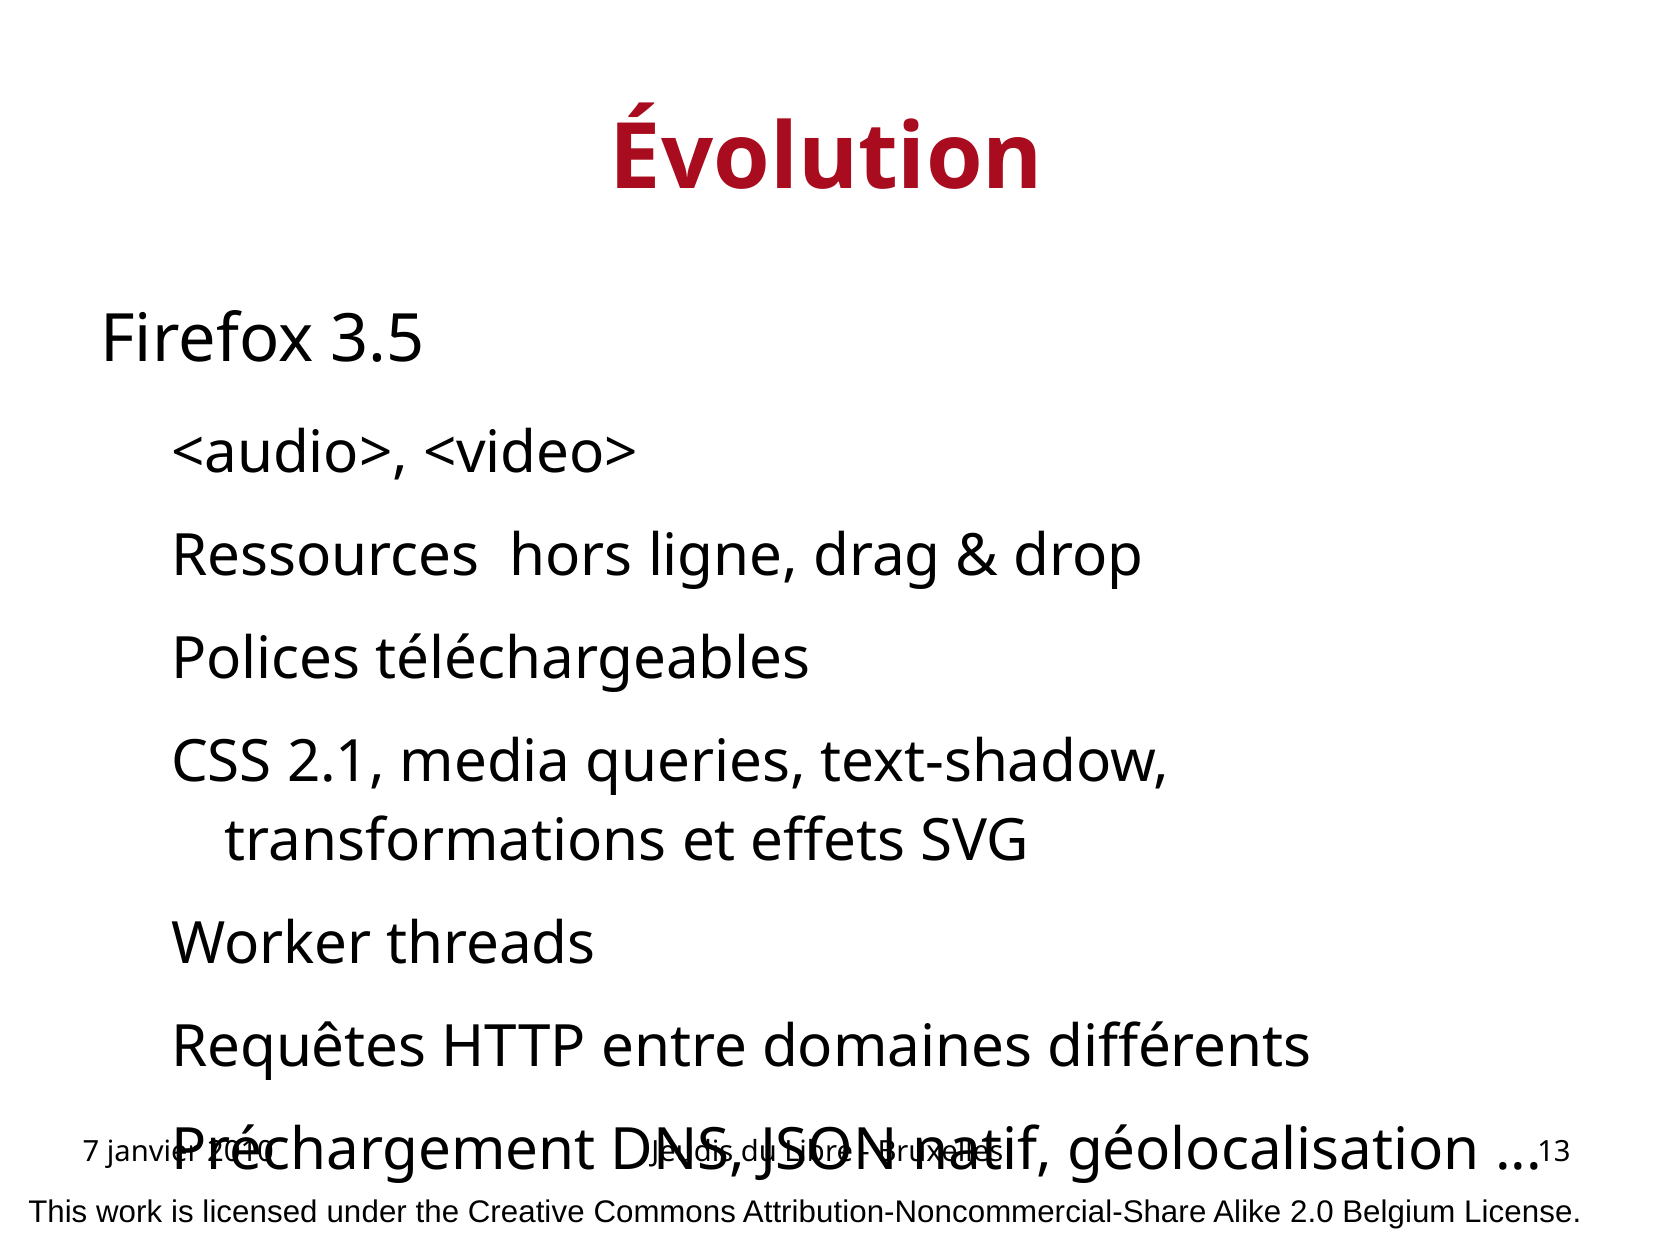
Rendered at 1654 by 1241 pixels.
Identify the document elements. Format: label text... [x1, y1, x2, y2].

list Firefox 3.5 <audio>, <video> Ressources hors ligne, drag & drop Polices téléchargeables CSS 2.1, media queries, text-shadow, transformations et effets SVG Worker threads Requêtes HTTP entre domaines différents Préchargement DNS, JSON natif, géolocalisation ... [82, 290, 1571, 1149]
text_box This work is licensed under the Creative Commons Attribution-Noncommercial-Share Alike 2.0 Belgium License. [13, 1187, 1654, 1241]
title Évolution [82, 56, 1571, 250]
